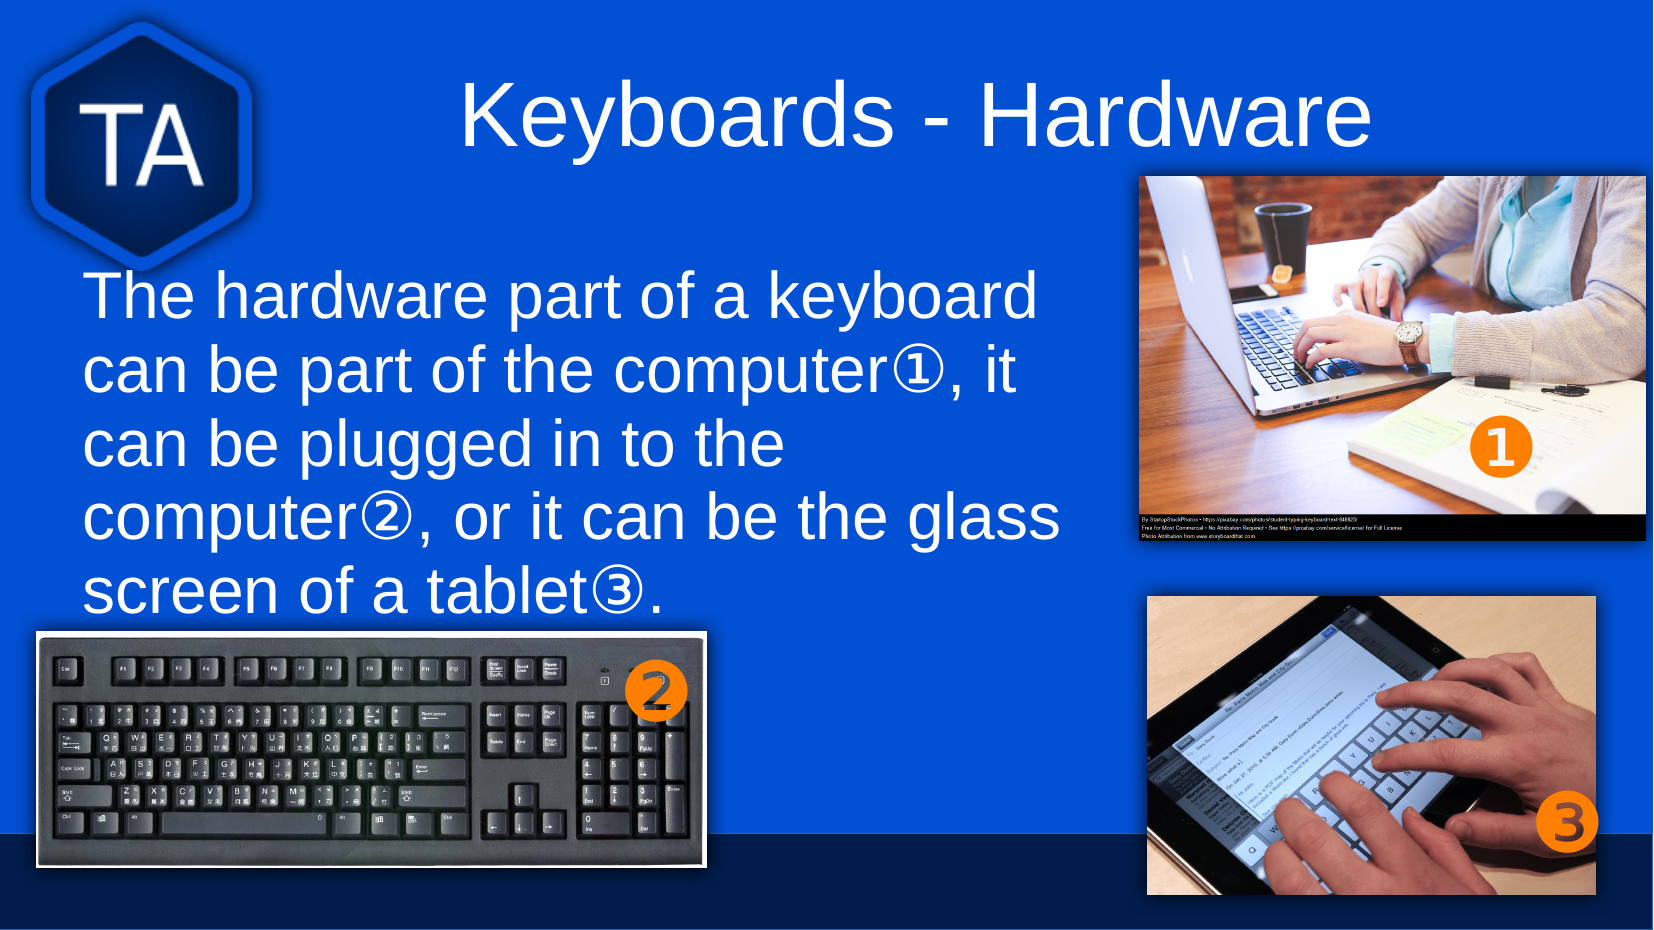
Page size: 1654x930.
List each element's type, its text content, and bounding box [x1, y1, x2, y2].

picture [36, 631, 707, 868]
text_box ❶ [1450, 395, 1544, 504]
text_box ❸ [1515, 769, 1609, 878]
list The hardware part of a keyboard can be part of the computer①, it can be plugged in to the computer②, or it can be the glass screen of a tablet③. [82, 258, 1130, 632]
text_box ❷ [605, 638, 699, 747]
picture [1147, 596, 1596, 895]
picture [1139, 176, 1646, 541]
picture [31, 22, 252, 271]
title Keyboards - Hardware [263, 37, 1571, 193]
